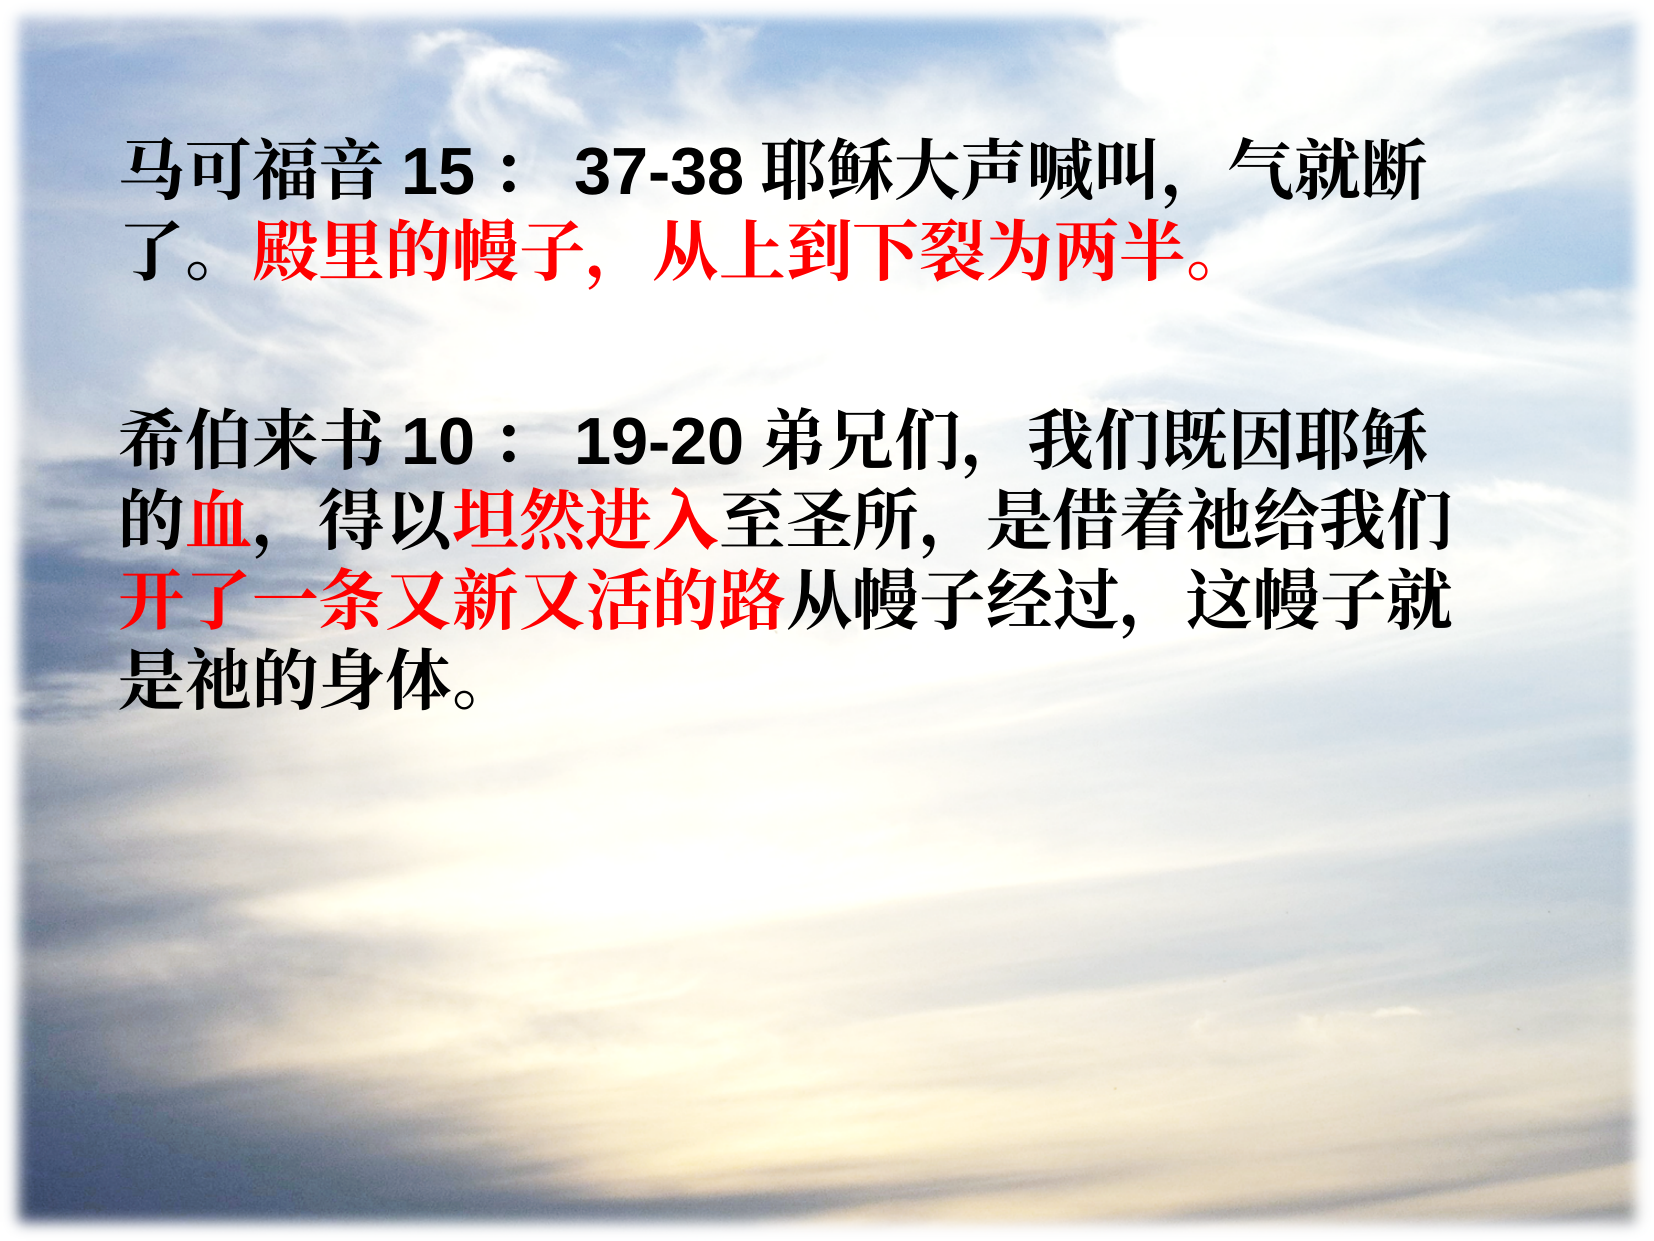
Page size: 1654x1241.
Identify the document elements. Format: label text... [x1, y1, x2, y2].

list 马可福音15：37-38耶稣大声喊叫，气就断了。殿里的幔子，从上到下裂为两半。 希伯来书10：19-20弟兄们，我们既因耶稣的血，得以坦然进入至圣所，是借着祂给我们开了一条又新又活的路从幔子经过，这幔子就是祂的身体。 [118, 128, 1491, 957]
picture [0, 0, 1654, 1241]
